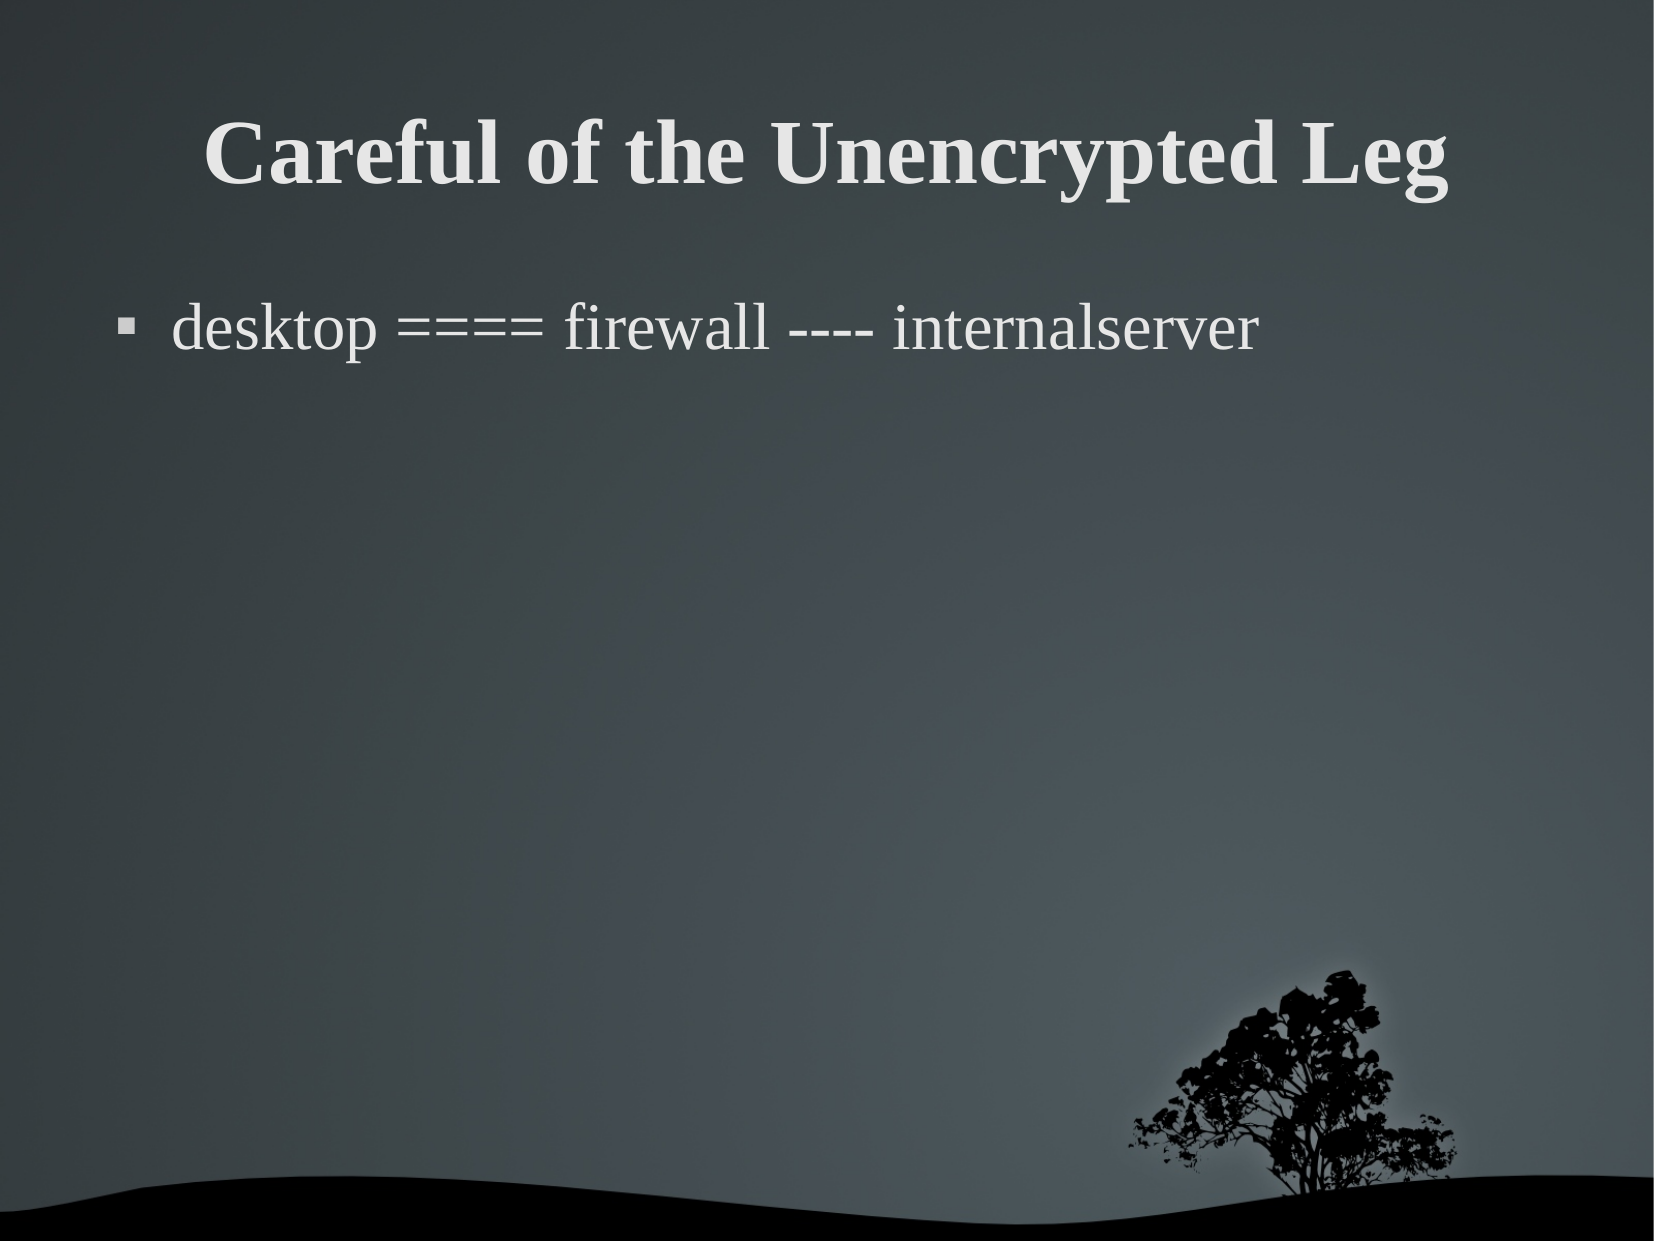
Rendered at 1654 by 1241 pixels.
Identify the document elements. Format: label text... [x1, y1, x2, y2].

list desktop ==== firewall ---- internalserver [82, 290, 1571, 1094]
title Careful of the Unencrypted Leg [82, 49, 1571, 257]
picture [0, 0, 1654, 1241]
